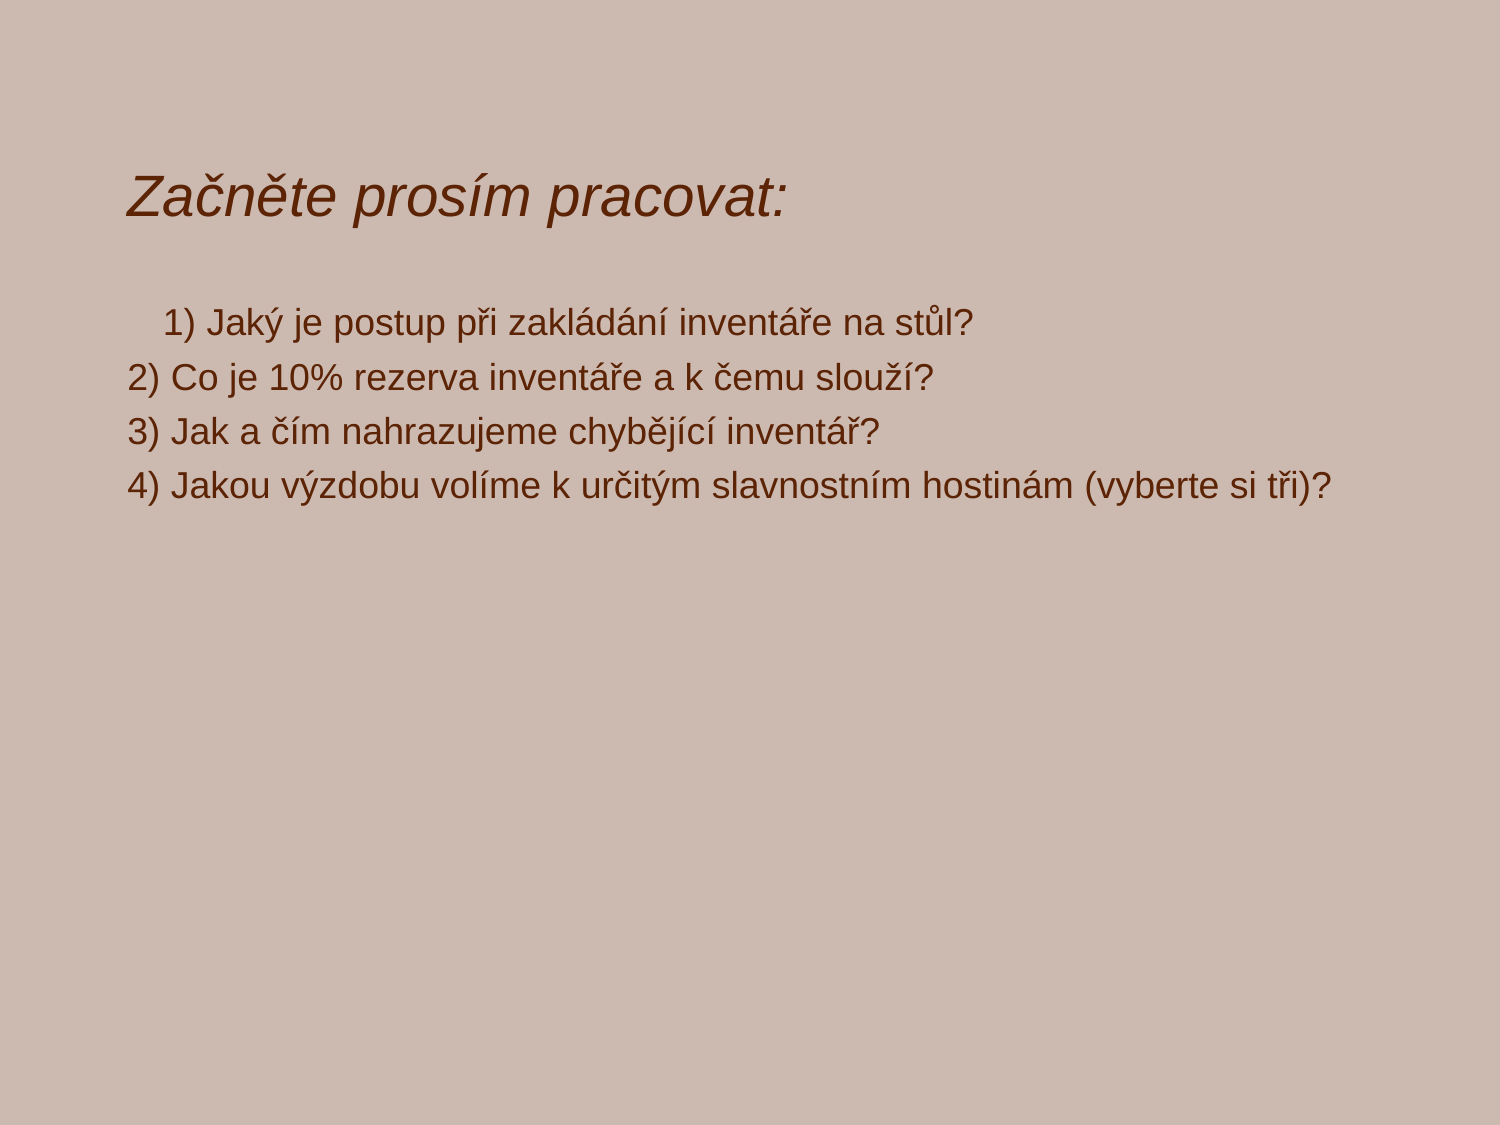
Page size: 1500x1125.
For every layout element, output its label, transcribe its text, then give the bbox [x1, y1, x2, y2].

title Začněte prosím pracovat: [112, 137, 1150, 250]
list 1) Jaký je postup při zakládání inventáře na stůl? 2) Co je 10% rezerva inventáře a k čemu slouží? 3) Jak a čím nahrazujeme chybějící inventář? 4) Jakou výzdobu volíme k určitým slavnostním hostinám (vyberte si tři)? [112, 290, 1365, 979]
